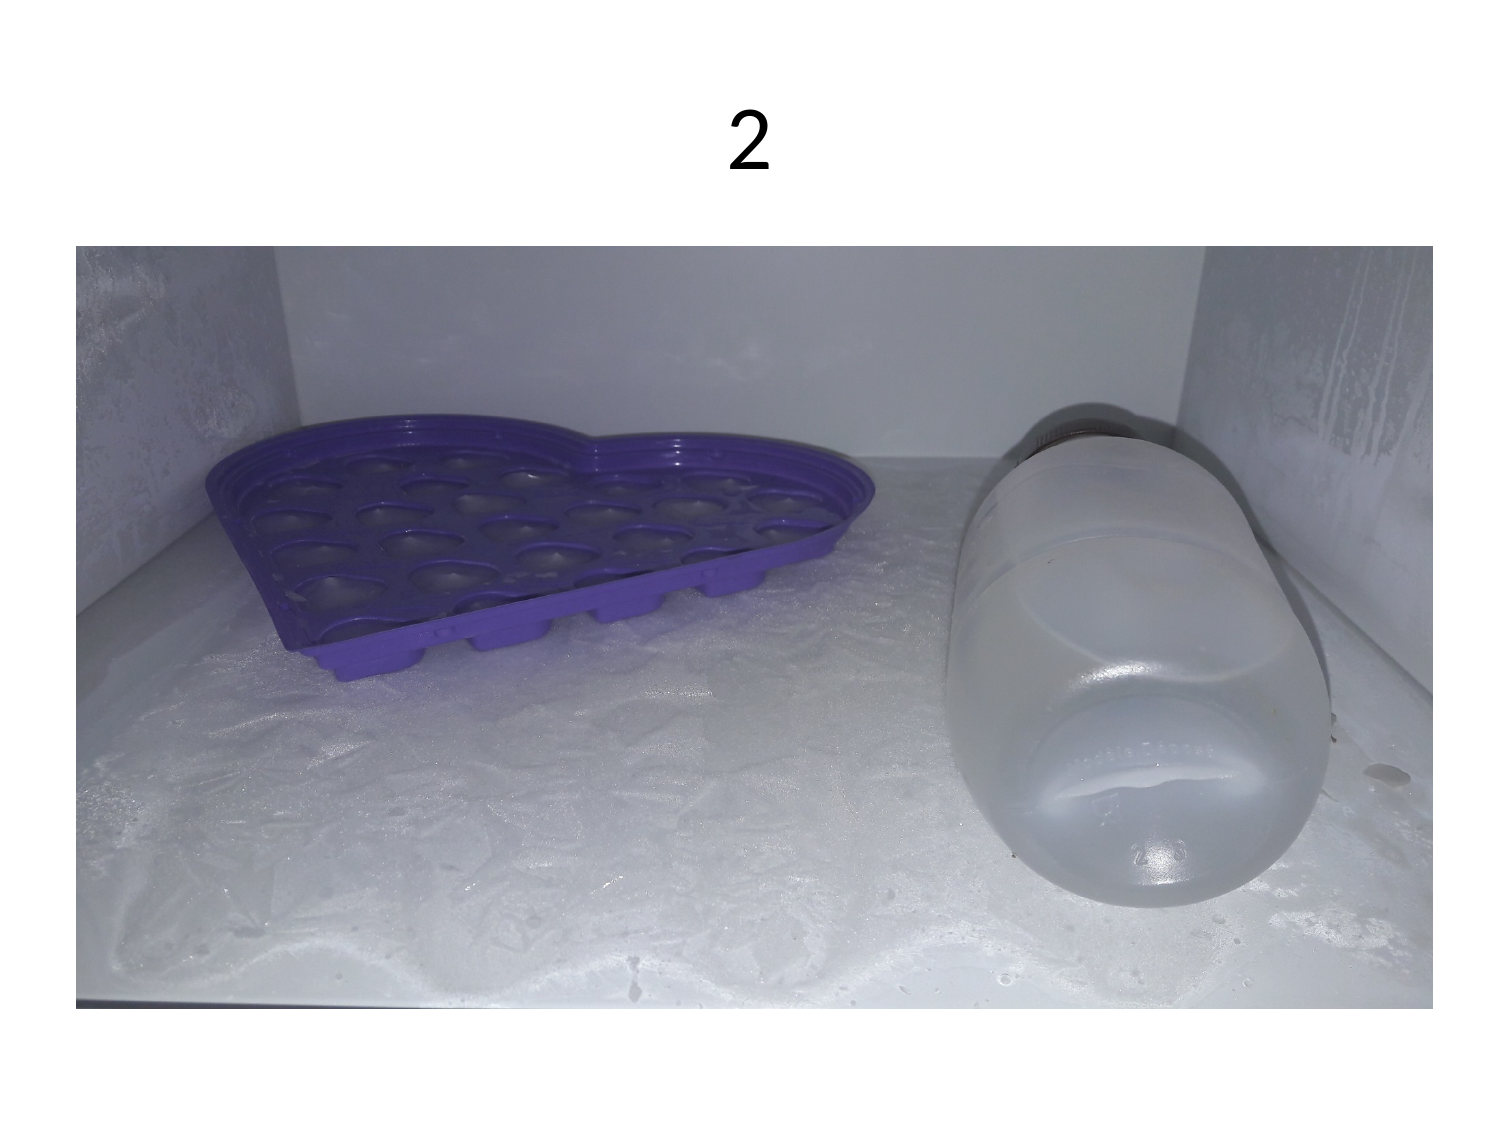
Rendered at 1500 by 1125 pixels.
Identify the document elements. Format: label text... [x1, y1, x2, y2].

picture [76, 246, 1433, 1009]
title 2 [75, 45, 1426, 220]
